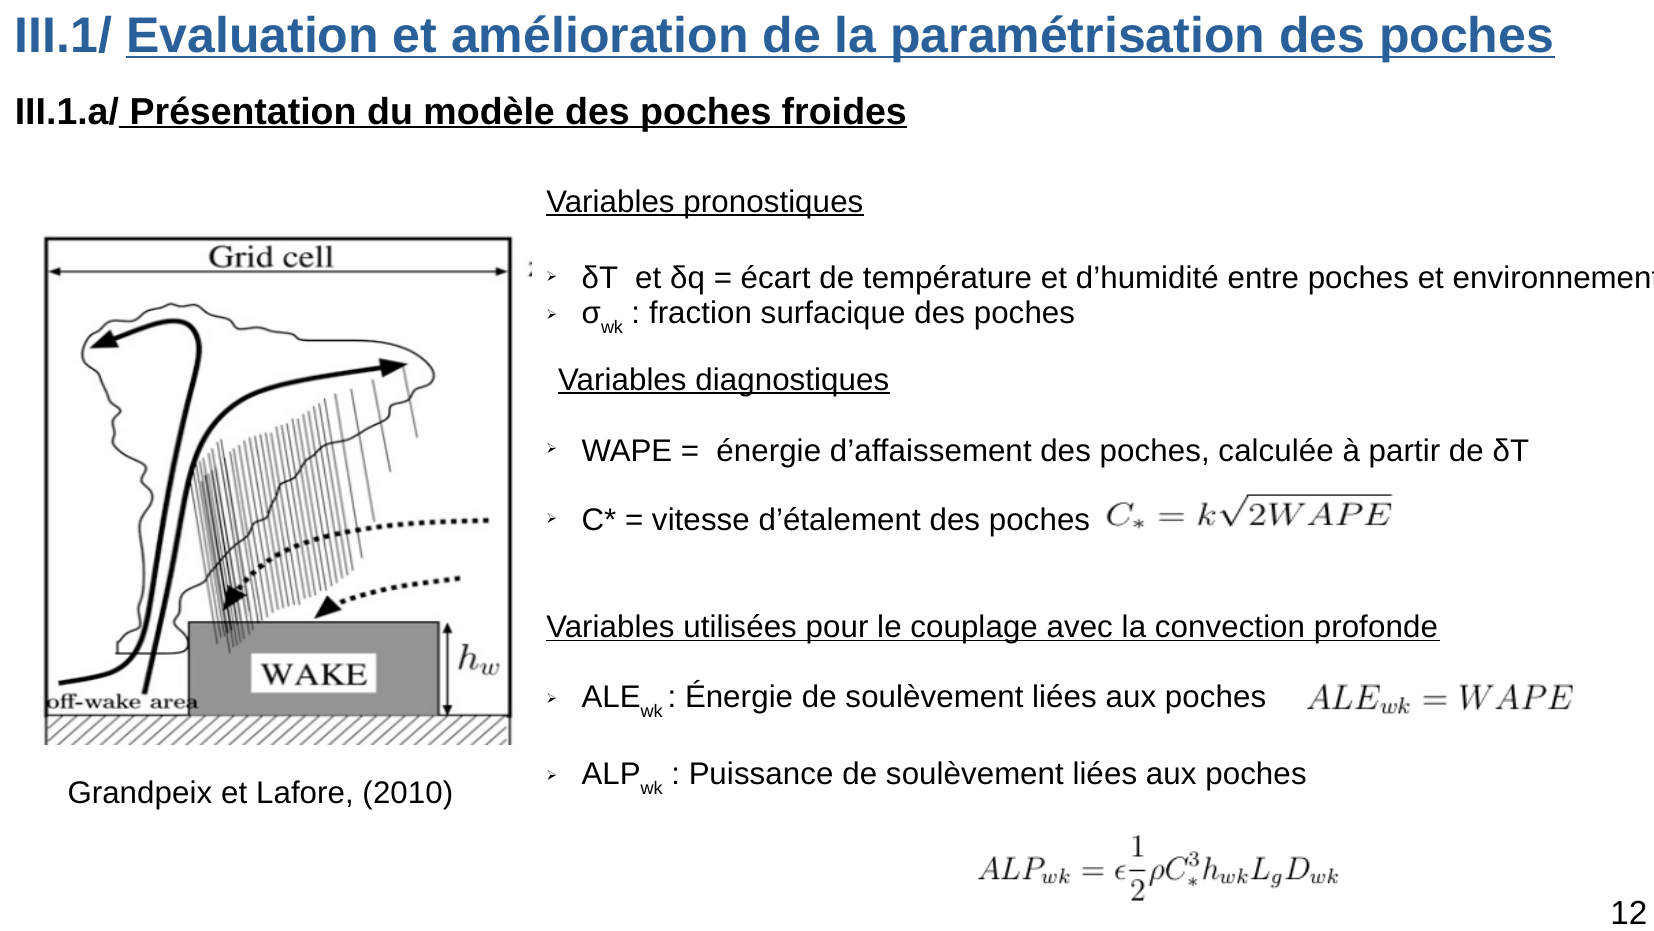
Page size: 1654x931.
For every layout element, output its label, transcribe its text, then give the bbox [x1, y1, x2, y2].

text_box Grandpeix et Lafore, (2010) [35, 767, 520, 828]
text_box Variables pronostiques δT et δq = écart de température et d’humidité entre poches et environnement σwk : fraction surfacique des poches [531, 154, 1654, 477]
text_box Variables utilisées pour le couplage avec la convection profonde ALEwk : Énergie de soulèvement liées aux poches ALPwk : Puissance de soulèvement liées aux poches [531, 615, 1560, 931]
text_box Variables diagnostiques [543, 354, 1335, 404]
text_box III.1.a/ Présentation du modèle des poches froides [0, 83, 1654, 154]
picture [1290, 661, 1583, 737]
picture [968, 814, 1364, 910]
text_box III.1/ Evaluation et amélioration de la paramétrisation des poches [0, 0, 1654, 83]
text_box 12 [1595, 887, 1654, 931]
picture [23, 227, 531, 745]
text_box WAPE = énergie d’affaissement des poches, calculée à partir de δT C* = vitesse d’étalement des poches [531, 425, 1619, 615]
